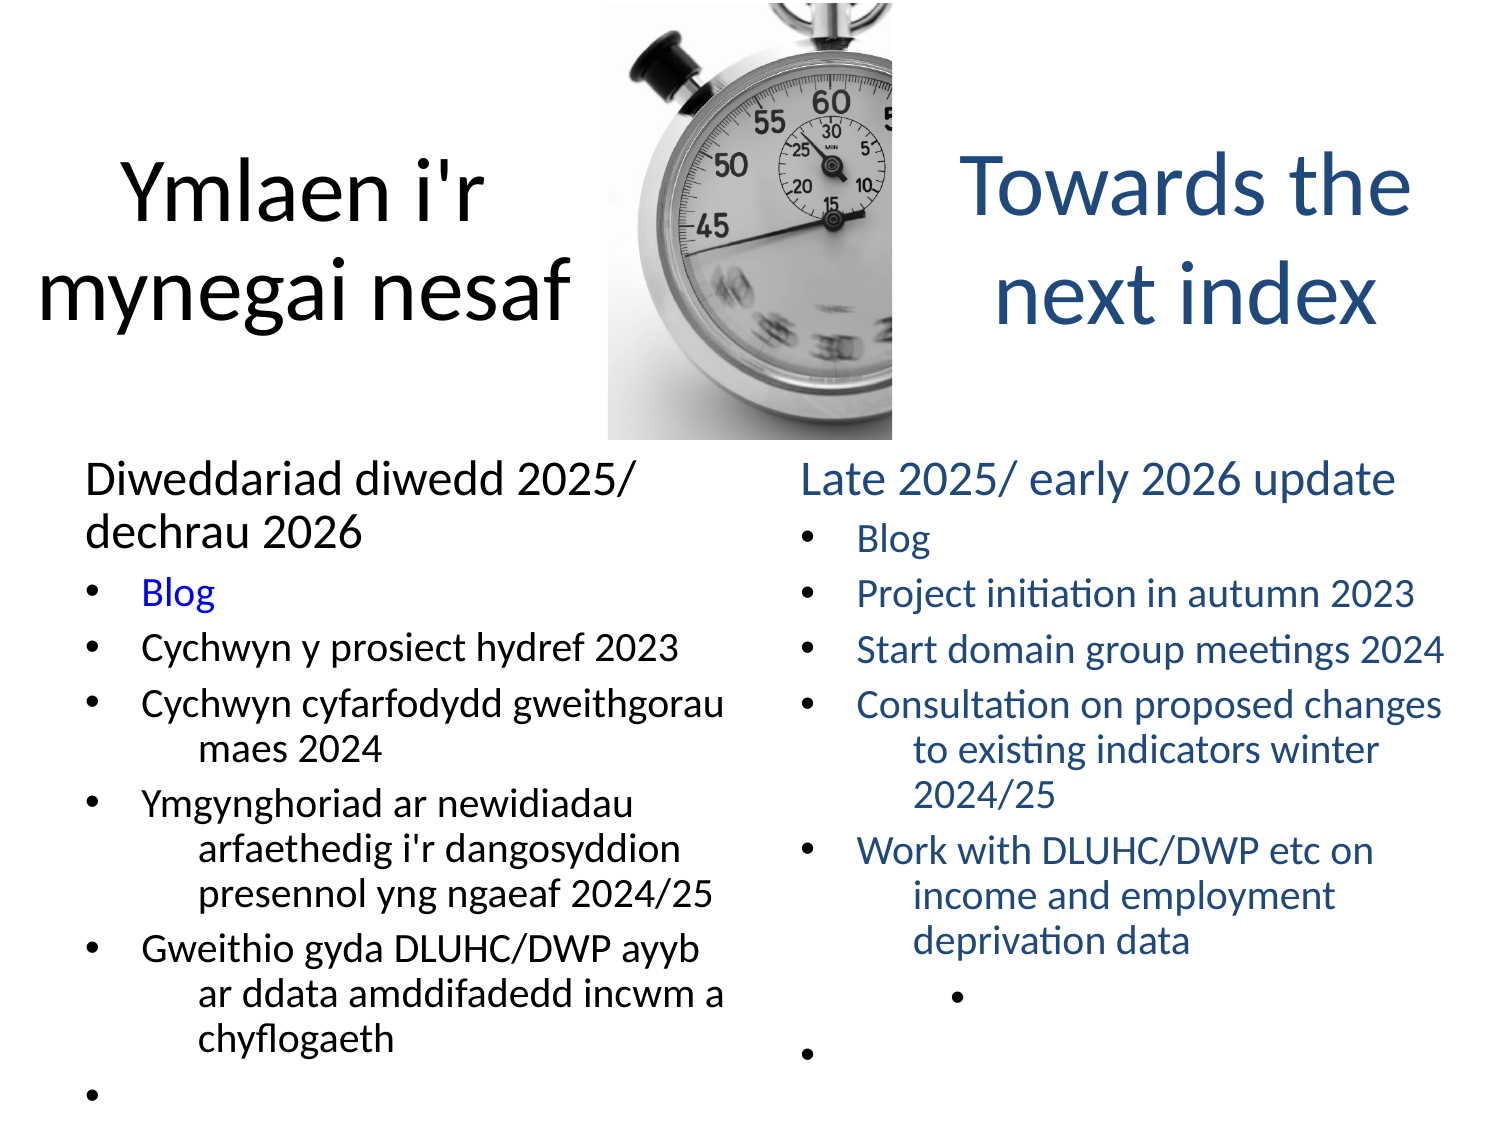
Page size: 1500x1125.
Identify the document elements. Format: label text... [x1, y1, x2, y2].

picture [607, 3, 893, 440]
text_box Ymlaen i'r mynegai nesaf [18, 125, 590, 358]
list Late 2025/ early 2026 update Blog Project initiation in autumn 2023 Start domain group meetings 2024 Consultation on proposed changes to existing indicators winter 2024/25 Work with DLUHC/DWP etc on income and employment deprivation data [785, 444, 1470, 1117]
title Towards the next index [938, 109, 1434, 358]
text_box Diweddariad diwedd 2025/ dechrau 2026 Blog Cychwyn y prosiect hydref 2023 Cychwyn cyfarfodydd gweithgorau maes 2024 Ymgynghoriad ar newidiadau arfaethedig i'r dangosyddion presennol yng ngaeaf 2024/25 Gweithio gyda DLUHC/DWP ayyb ar ddata amddifadedd incwm a chyflogaeth [70, 444, 749, 1117]
